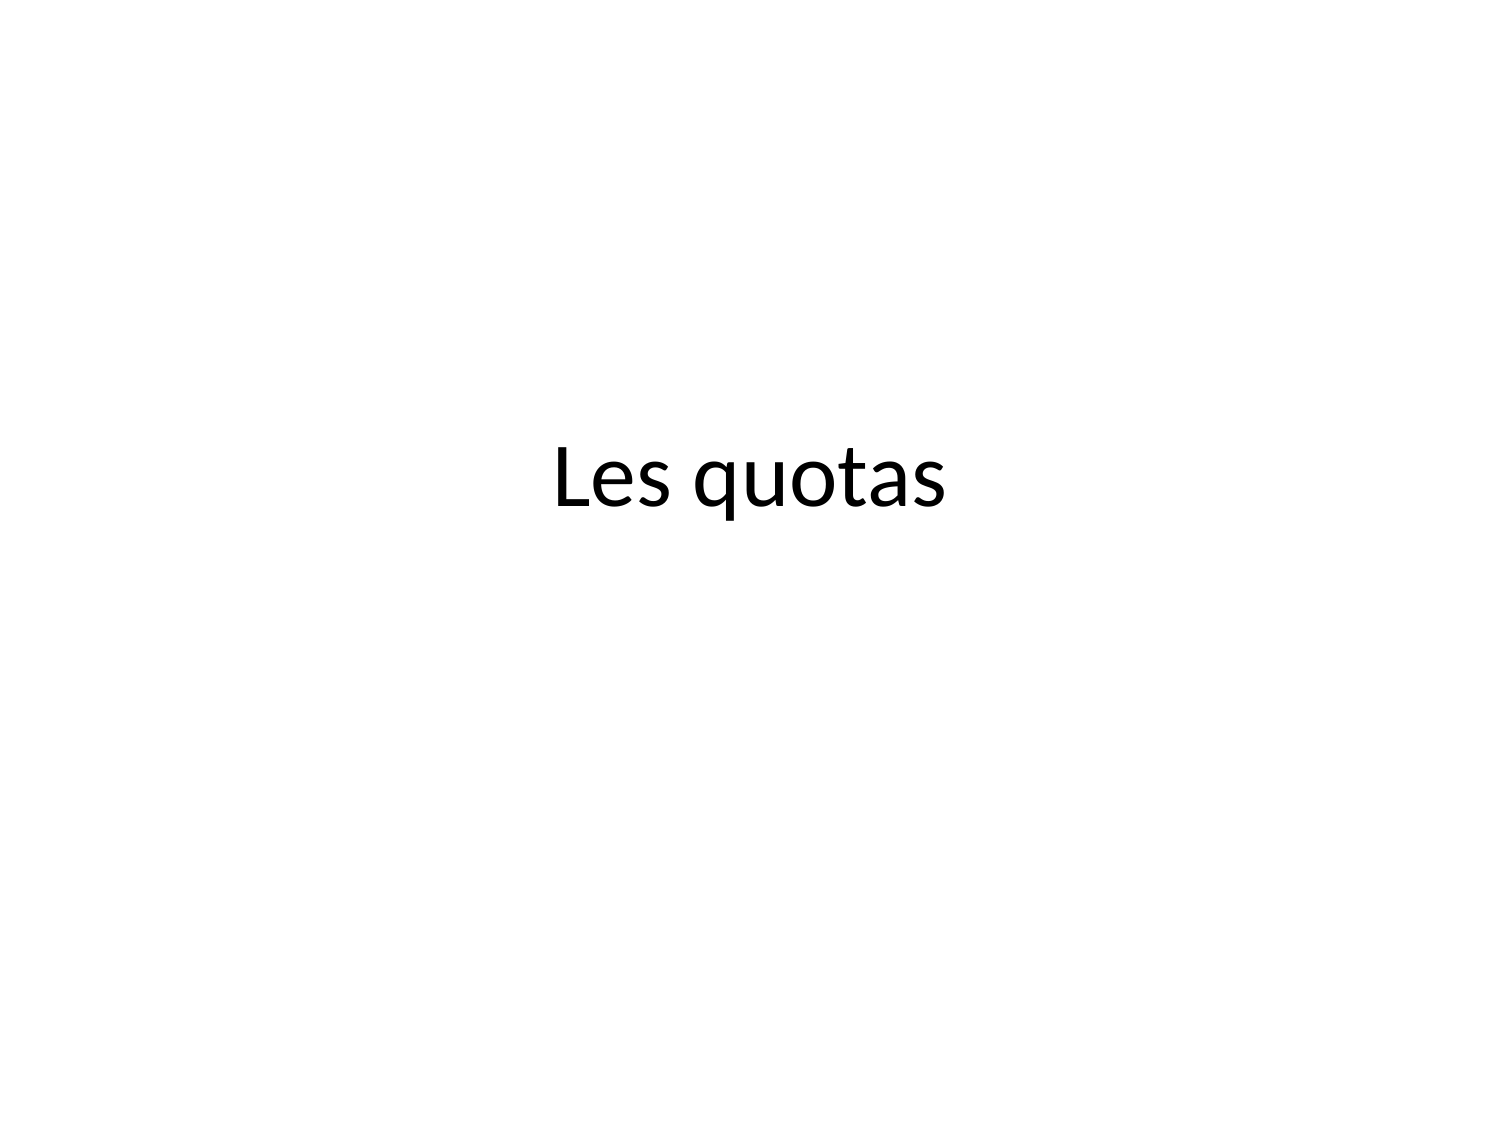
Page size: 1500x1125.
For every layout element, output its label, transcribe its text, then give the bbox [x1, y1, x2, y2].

title Les quotas [112, 349, 1388, 591]
